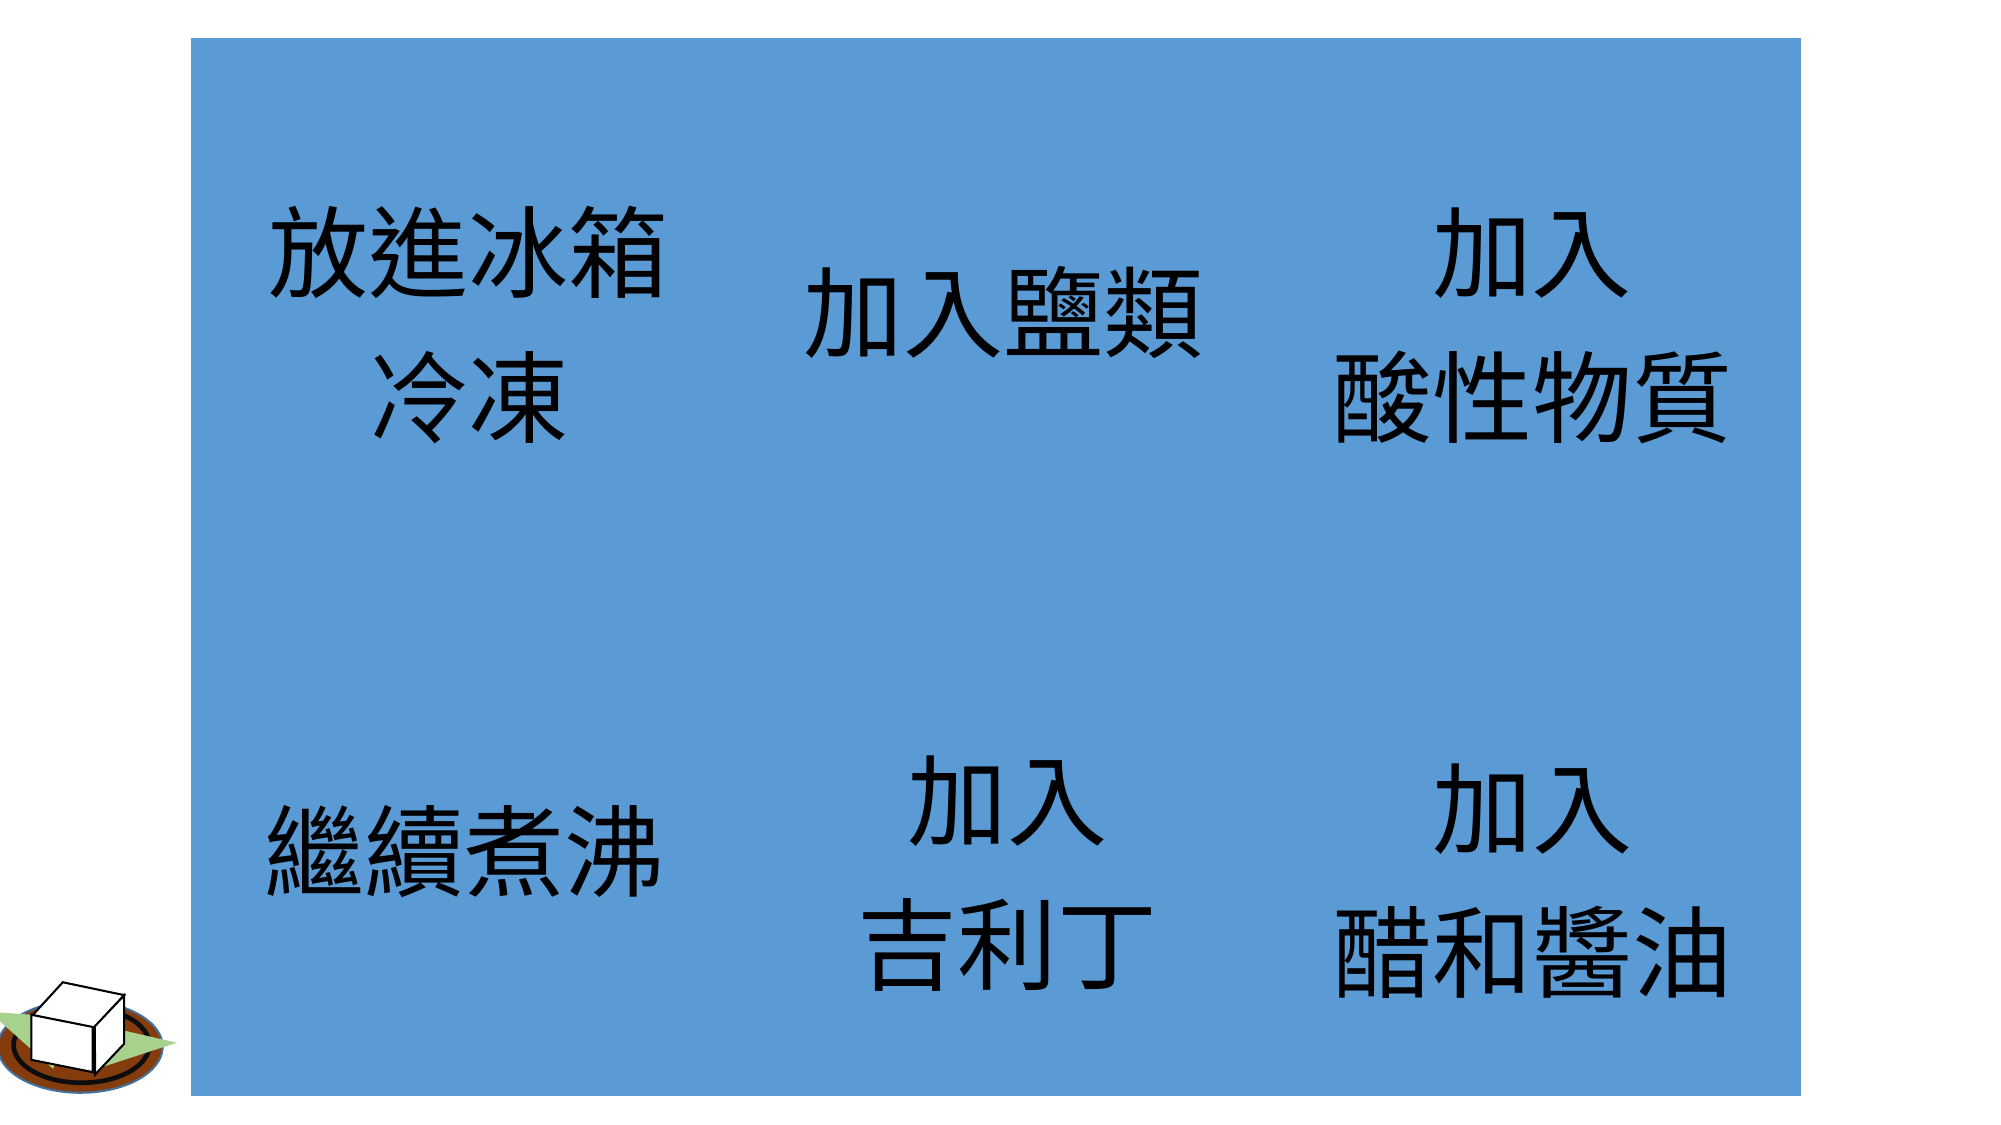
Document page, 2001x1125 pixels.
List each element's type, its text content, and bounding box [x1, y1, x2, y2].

text_box [0, 982, 177, 1093]
text_box 加入 醋和醬油 [1208, 738, 1856, 997]
table_header [1272, 38, 1801, 567]
table_cell [743, 567, 1272, 1096]
text_box 放進冰箱 冷凍 [213, 183, 725, 441]
text_box 加入 酸性物質 [1314, 183, 1750, 441]
text_box 加入鹽類 [788, 243, 1226, 380]
text_box 繼續煮沸 [249, 781, 689, 919]
table_header [191, 38, 743, 567]
table_cell [191, 567, 743, 1096]
table_cell [1272, 567, 1801, 738]
table_cell [1272, 997, 1801, 1096]
table_header [743, 38, 1272, 567]
text_box 加入 吉利丁 [839, 730, 1175, 989]
